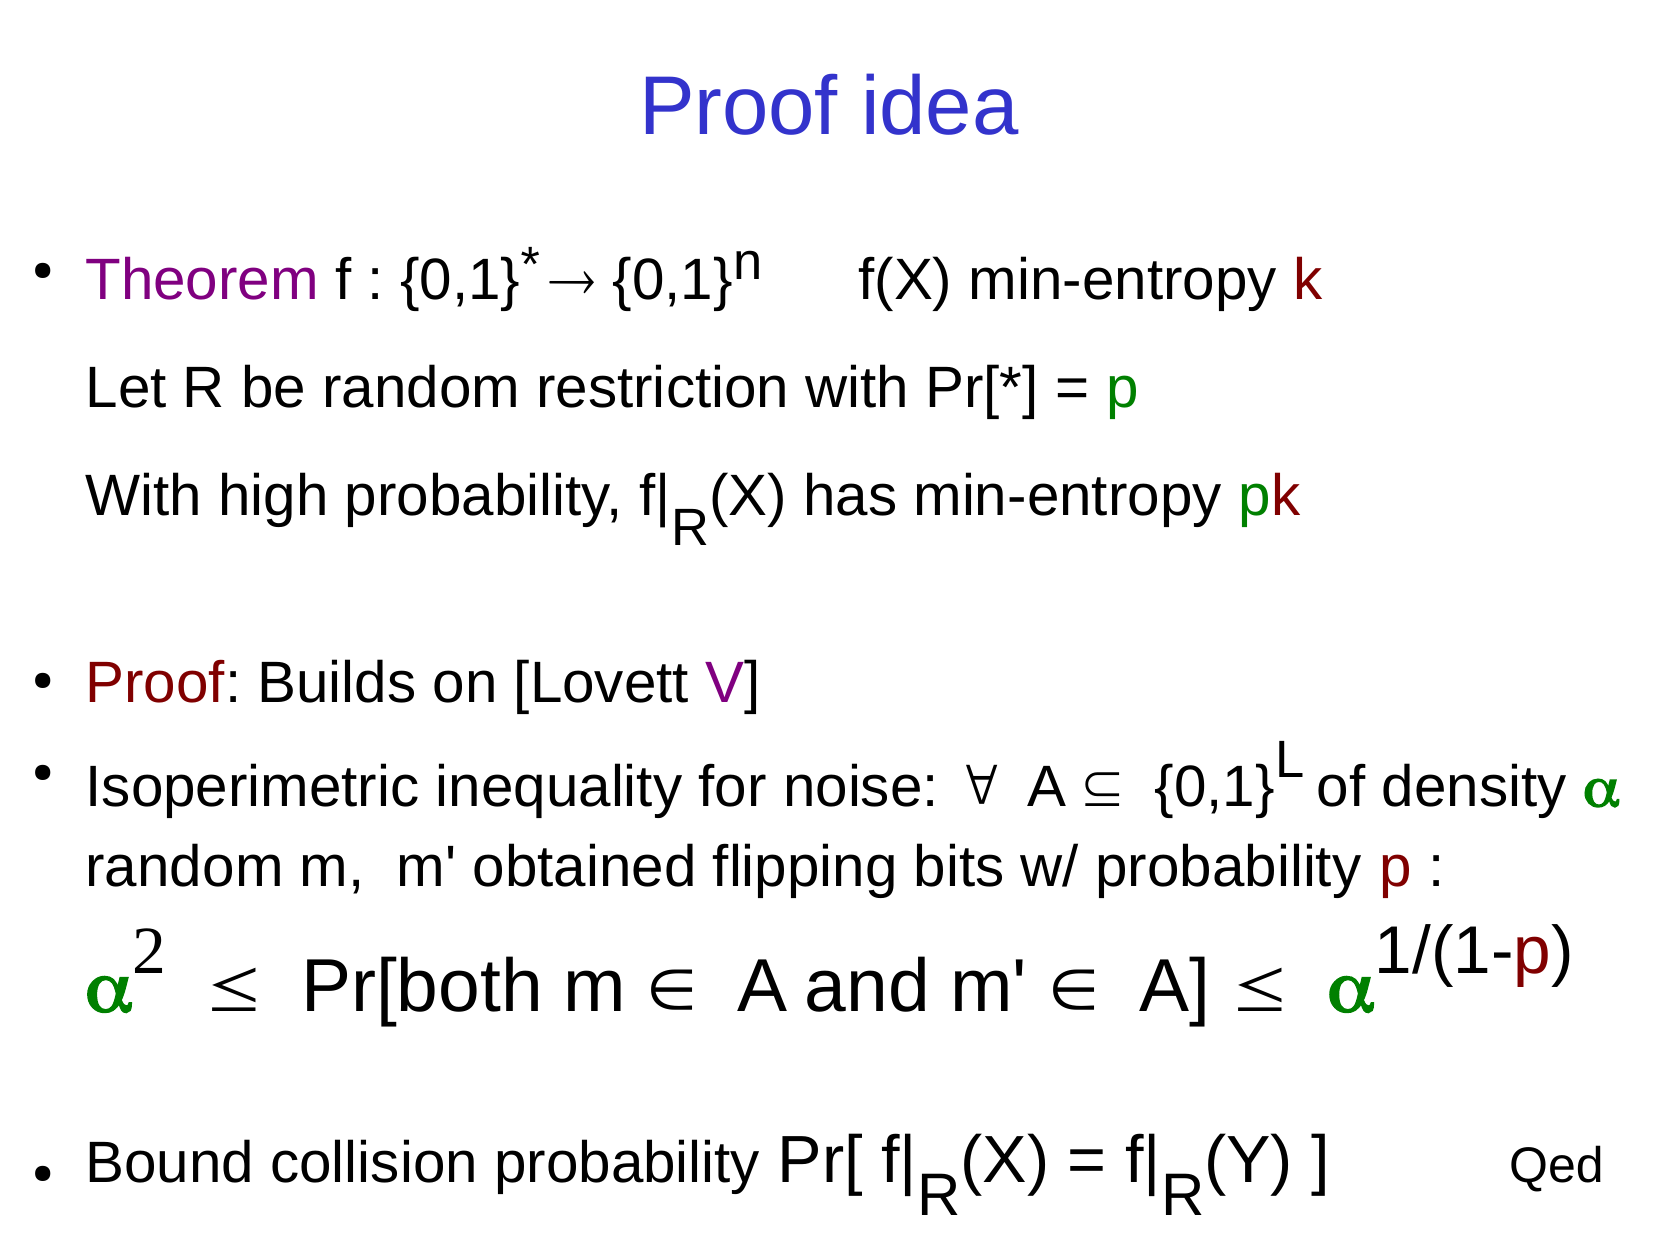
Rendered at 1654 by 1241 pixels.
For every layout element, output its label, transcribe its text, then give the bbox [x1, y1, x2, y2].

list Theorem f : {0,1}*  {0,1}n f(X) min-entropy k Let R be random restriction with Pr[*] = p With high probability, f|R(X) has min-entropy pk Proof: Builds on [Lovett V] Isoperimetric inequality for noise:  A  {0,1}L of density  random m, m' obtained flipping bits w/ probability p : 2  Pr[both m  A and m'  A]  1/(1-p) Bound collision probability Pr[ f|R(X) = f|R(Y) ] Qed [0, 225, 1654, 1241]
title Proof idea [126, 37, 1532, 175]
